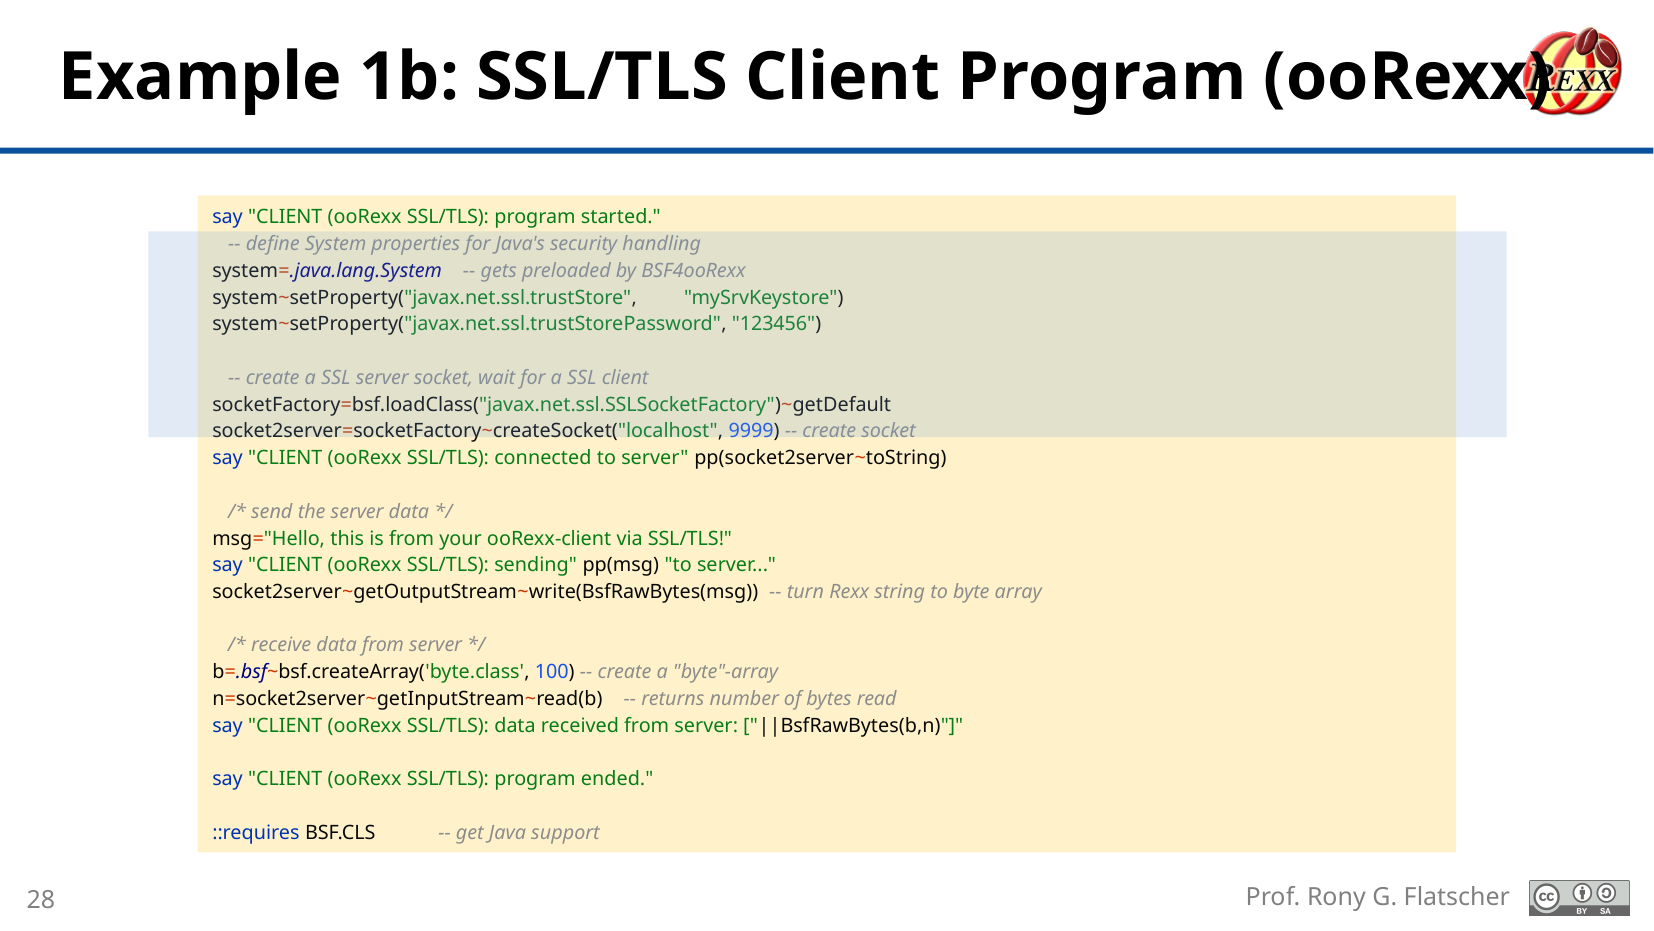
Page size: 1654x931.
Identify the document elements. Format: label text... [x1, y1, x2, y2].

title Example 1b: SSL/TLS Client Program (ooRexx) [0, 0, 1654, 148]
text_box say "CLIENT (ooRexx SSL/TLS): program started." -- define System properties for Java's security handling system=.java.lang.System -- gets preloaded by BSF4ooRexx system~setProperty("javax.net.ssl.trustStore", "mySrvKeystore") system~setProperty("javax.net.ssl.trustStorePassword", "123456") -- create a SSL server socket, wait for a SSL client socketFactory=bsf.loadClass("javax.net.ssl.SSLSocketFactory")~getDefault socket2server=socketFactory~createSocket("localhost", 9999) -- create socket say "CLIENT (ooRexx SSL/TLS): connected to server" pp(socket2server~toString) /* send the server data */ msg="Hello, this is from your ooRexx-client via SSL/TLS!" say "CLIENT (ooRexx SSL/TLS): sending" pp(msg) "to server..." socket2server~getOutputStream~write(BsfRawBytes(msg)) -- turn Rexx string to byte array /* receive data from server */ b=.bsf~bsf.createArray('byte.class', 100) -- create a "byte"-array n=socket2server~getInputStream~read(b) -- returns number of bytes read say "CLIENT (ooRexx SSL/TLS): data received from server: ["||BsfRawBytes(b,n)"]" say "CLIENT (ooRexx SSL/TLS): program ended." ::requires BSF.CLS -- get Java support [197, 438, 1457, 829]
text_box [148, 231, 1507, 438]
text_box say "CLIENT (ooRexx SSL/TLS): program started." -- define System properties for Java's security handling system=.java.lang.System -- gets preloaded by BSF4ooRexx system~setProperty("javax.net.ssl.trustStore", "mySrvKeystore") system~setProperty("javax.net.ssl.trustStorePassword", "123456") -- create a SSL server socket, wait for a SSL client socketFactory=bsf.loadClass("javax.net.ssl.SSLSocketFactory")~getDefault socket2server=socketFactory~createSocket("localhost", 9999) -- create socket say "CLIENT (ooRexx SSL/TLS): connected to server" pp(socket2server~toString) /* send the server data */ msg="Hello, this is from your ooRexx-client via SSL/TLS!" say "CLIENT (ooRexx SSL/TLS): sending" pp(msg) "to server..." socket2server~getOutputStream~write(BsfRawBytes(msg)) -- turn Rexx string to byte array /* receive data from server */ b=.bsf~bsf.createArray('byte.class', 100) -- create a "byte"-array n=socket2server~getInputStream~read(b) -- returns number of bytes read say "CLIENT (ooRexx SSL/TLS): data received from server: ["||BsfRawBytes(b,n)"]" say "CLIENT (ooRexx SSL/TLS): program ended." ::requires BSF.CLS -- get Java support [197, 195, 1457, 231]
